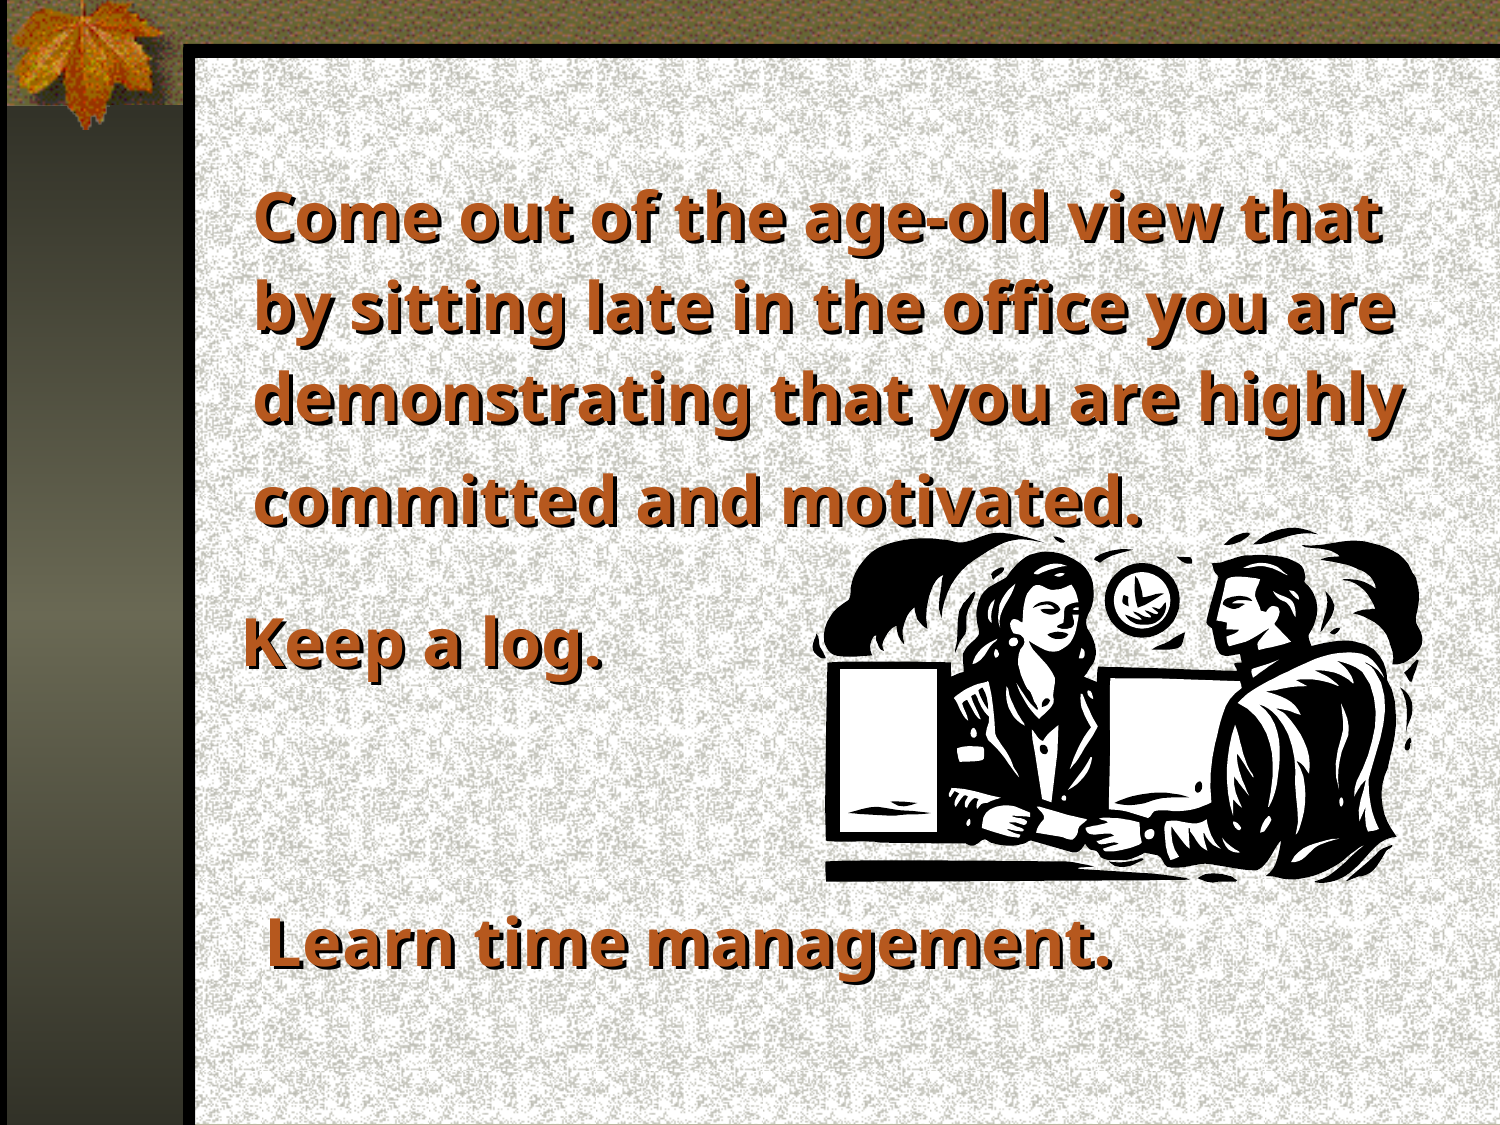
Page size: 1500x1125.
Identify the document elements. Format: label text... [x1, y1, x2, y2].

list Keep a log. [225, 587, 812, 775]
picture [7, 0, 1500, 130]
title Come out of the age-old view that by sitting late in the office you are demonstrating that you are highly committed and motivated. [237, 136, 1475, 577]
picture [196, 58, 1500, 1124]
list Keep a log. [1426, 587, 1432, 775]
list Learn time management. [249, 887, 1438, 1088]
